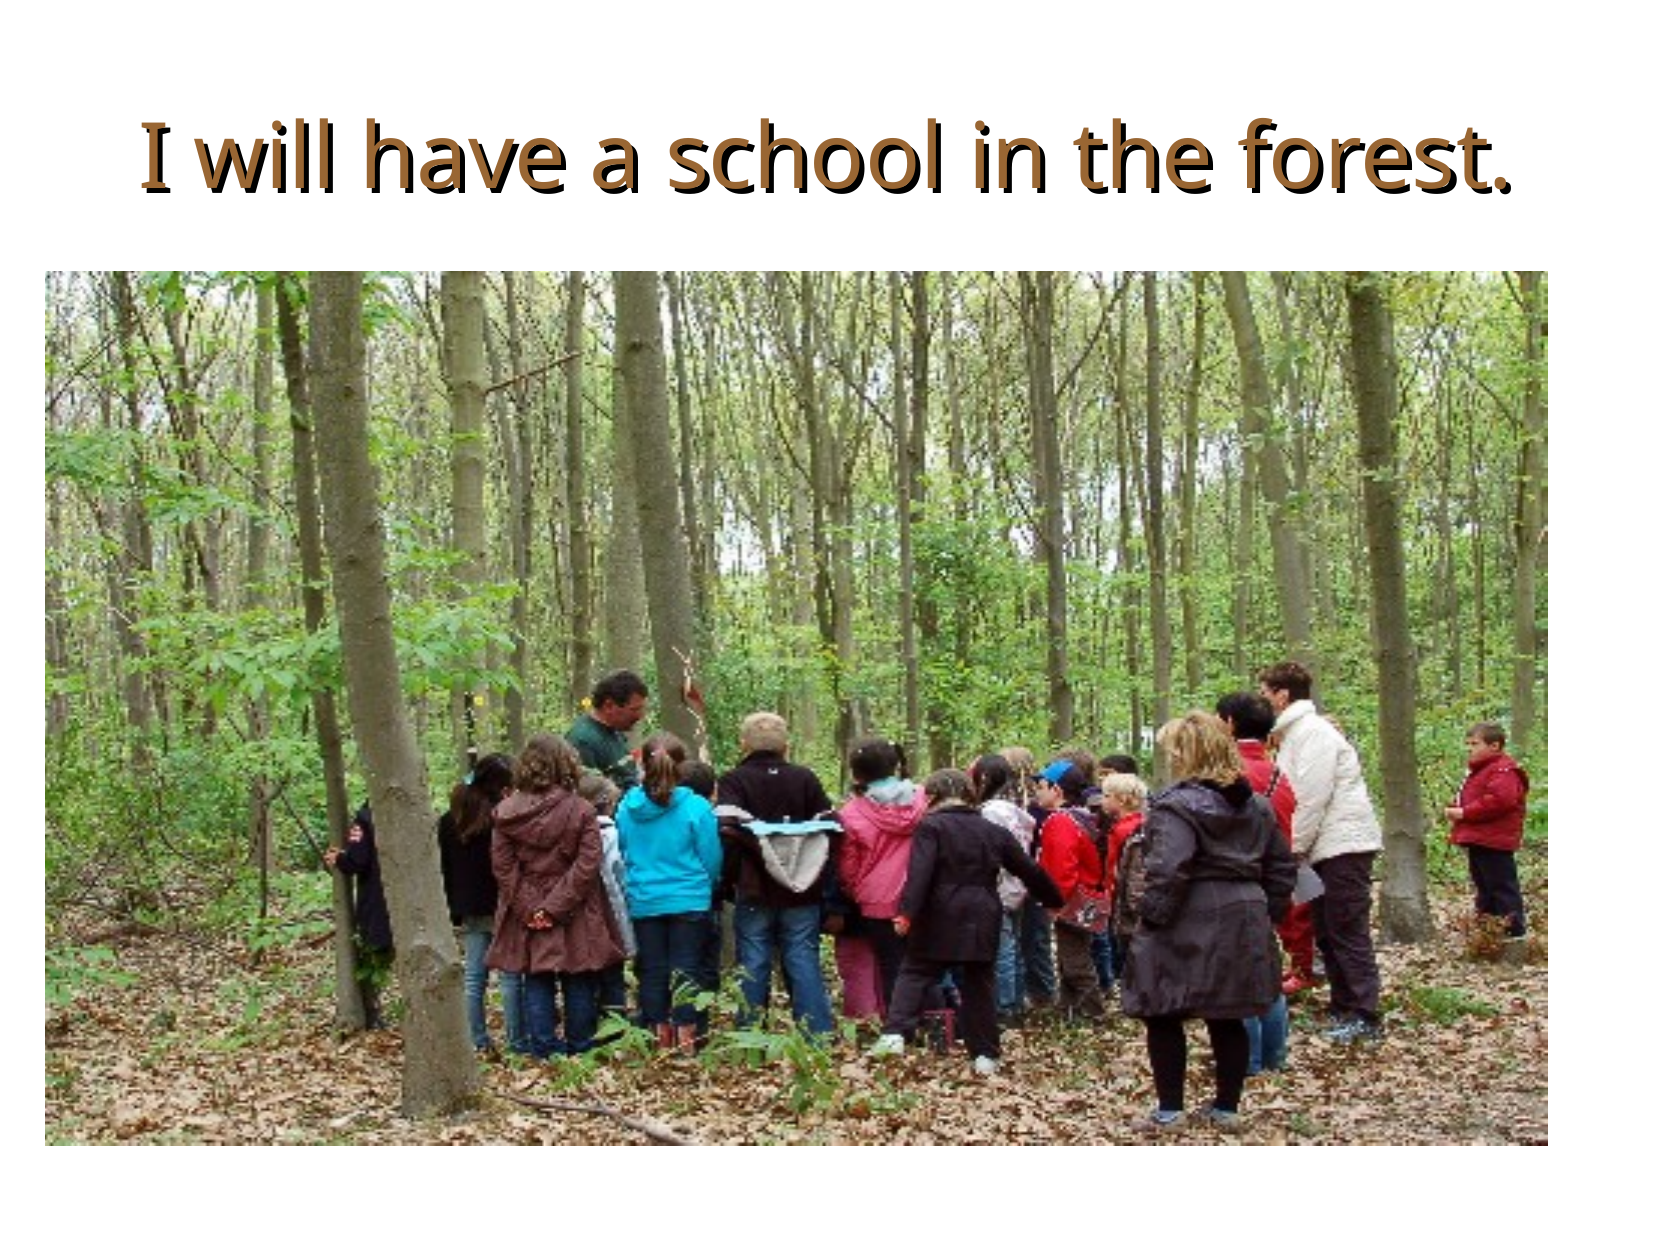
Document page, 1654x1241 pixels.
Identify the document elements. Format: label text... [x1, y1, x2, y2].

picture [45, 271, 1548, 1146]
title I will have a school in the forest. [82, 49, 1571, 257]
